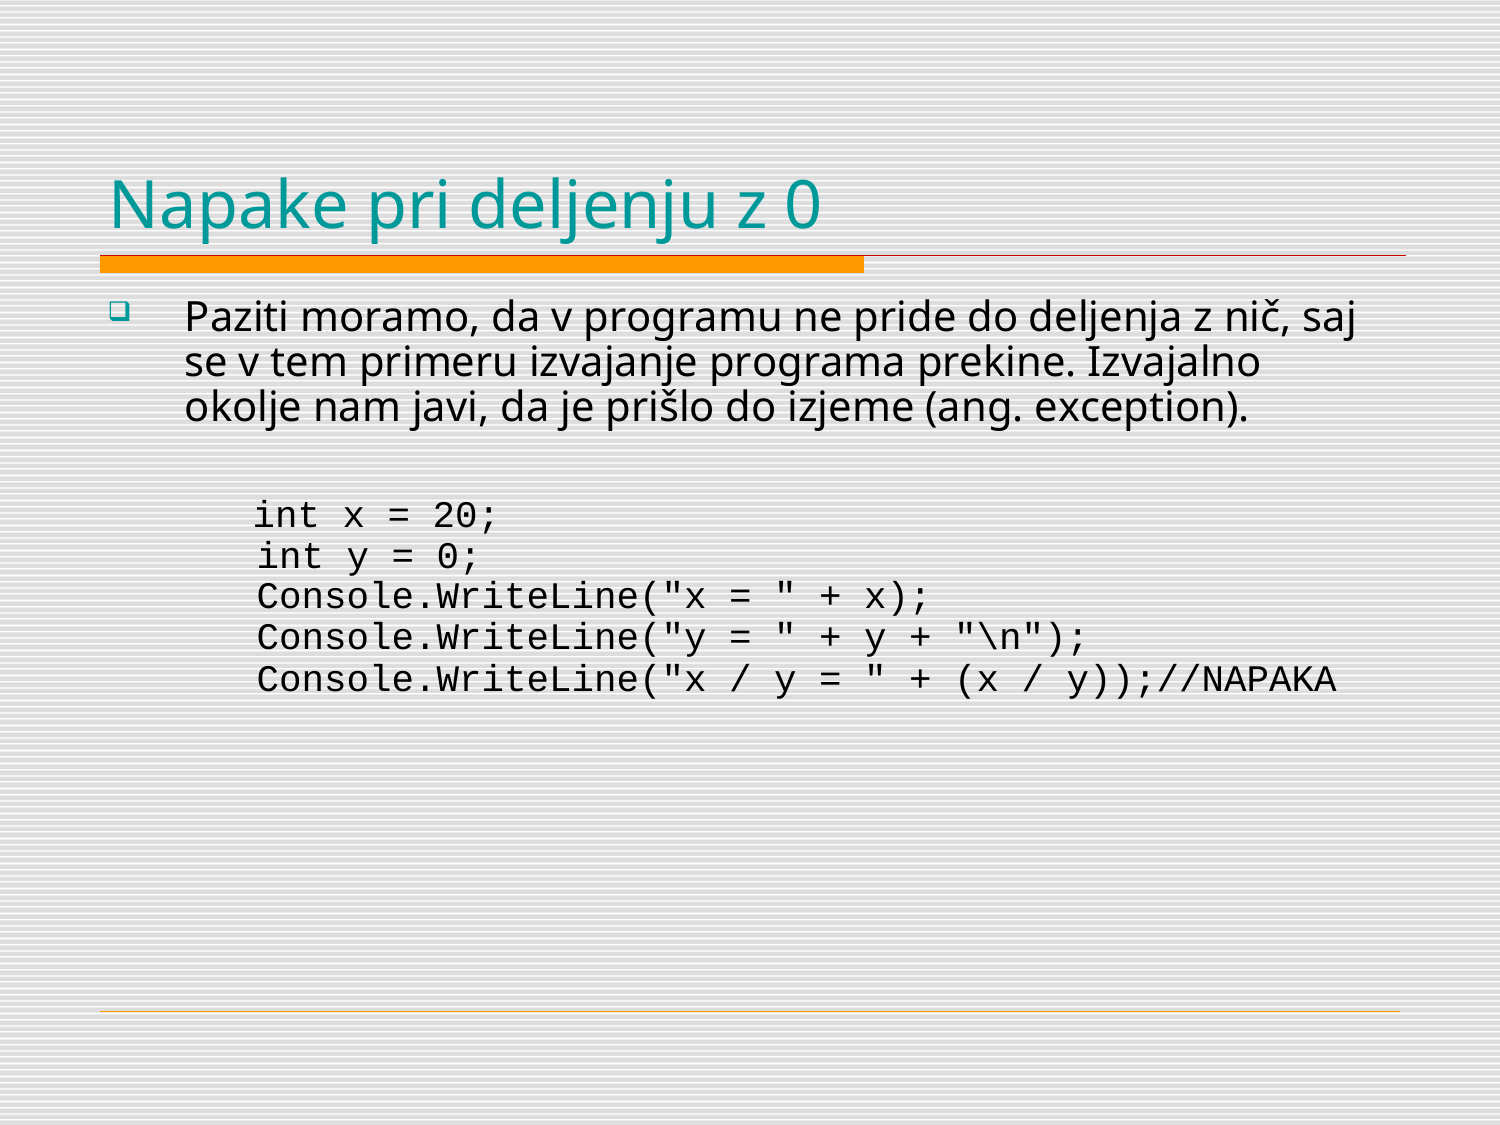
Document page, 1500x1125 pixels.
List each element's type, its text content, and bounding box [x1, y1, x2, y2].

list Paziti moramo, da v programu ne pride do deljenja z nič, saj se v tem primeru izvajanje programa prekine. Izvajalno okolje nam javi, da je prišlo do izjeme (ang. exception). int x = 20; int y = 0; Console.WriteLine("x = " + x); Console.WriteLine("y = " + y + "\n"); Console.WriteLine("x / y = " + (x / y));//NAPAKA [92, 287, 1406, 988]
title Napake pri deljenju z 0 [94, 49, 1407, 250]
picture [0, 0, 1500, 1125]
